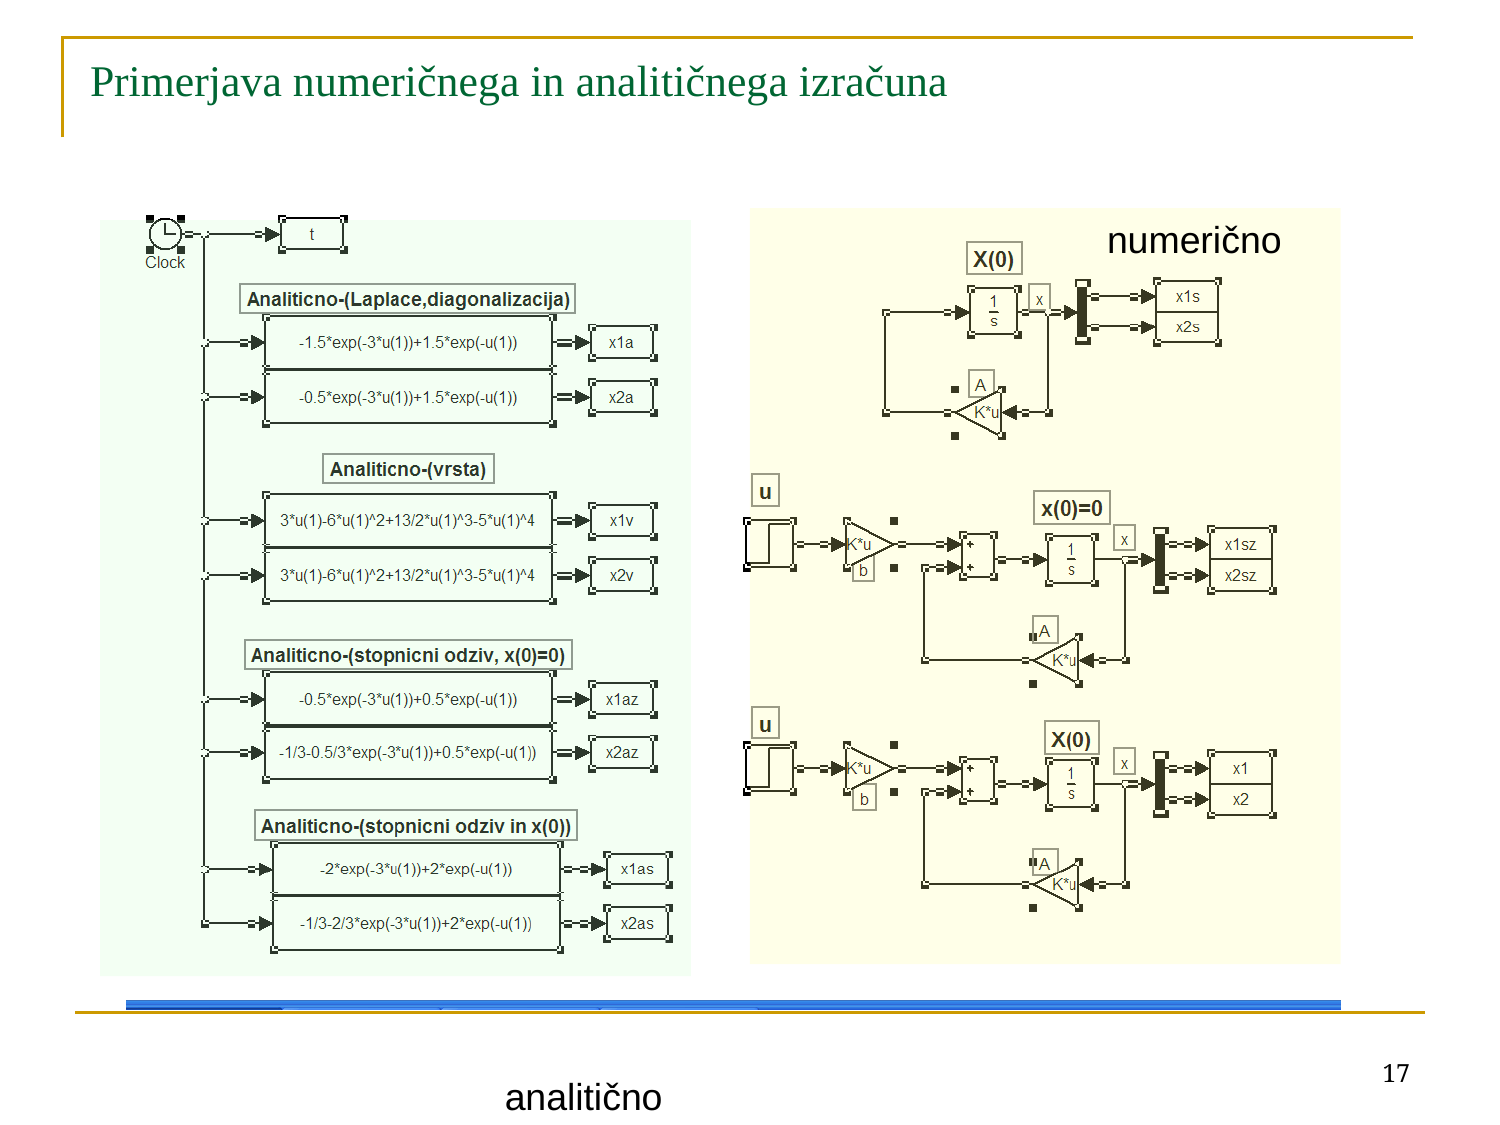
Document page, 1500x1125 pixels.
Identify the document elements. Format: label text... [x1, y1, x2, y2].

text_box <number> [1074, 1024, 1426, 1100]
title Primerjava numeričnega in analitičnega izračuna [75, 45, 1426, 126]
text_box analitično [490, 1064, 703, 1125]
text_box [100, 187, 1341, 1010]
text_box numerično [1092, 207, 1306, 269]
